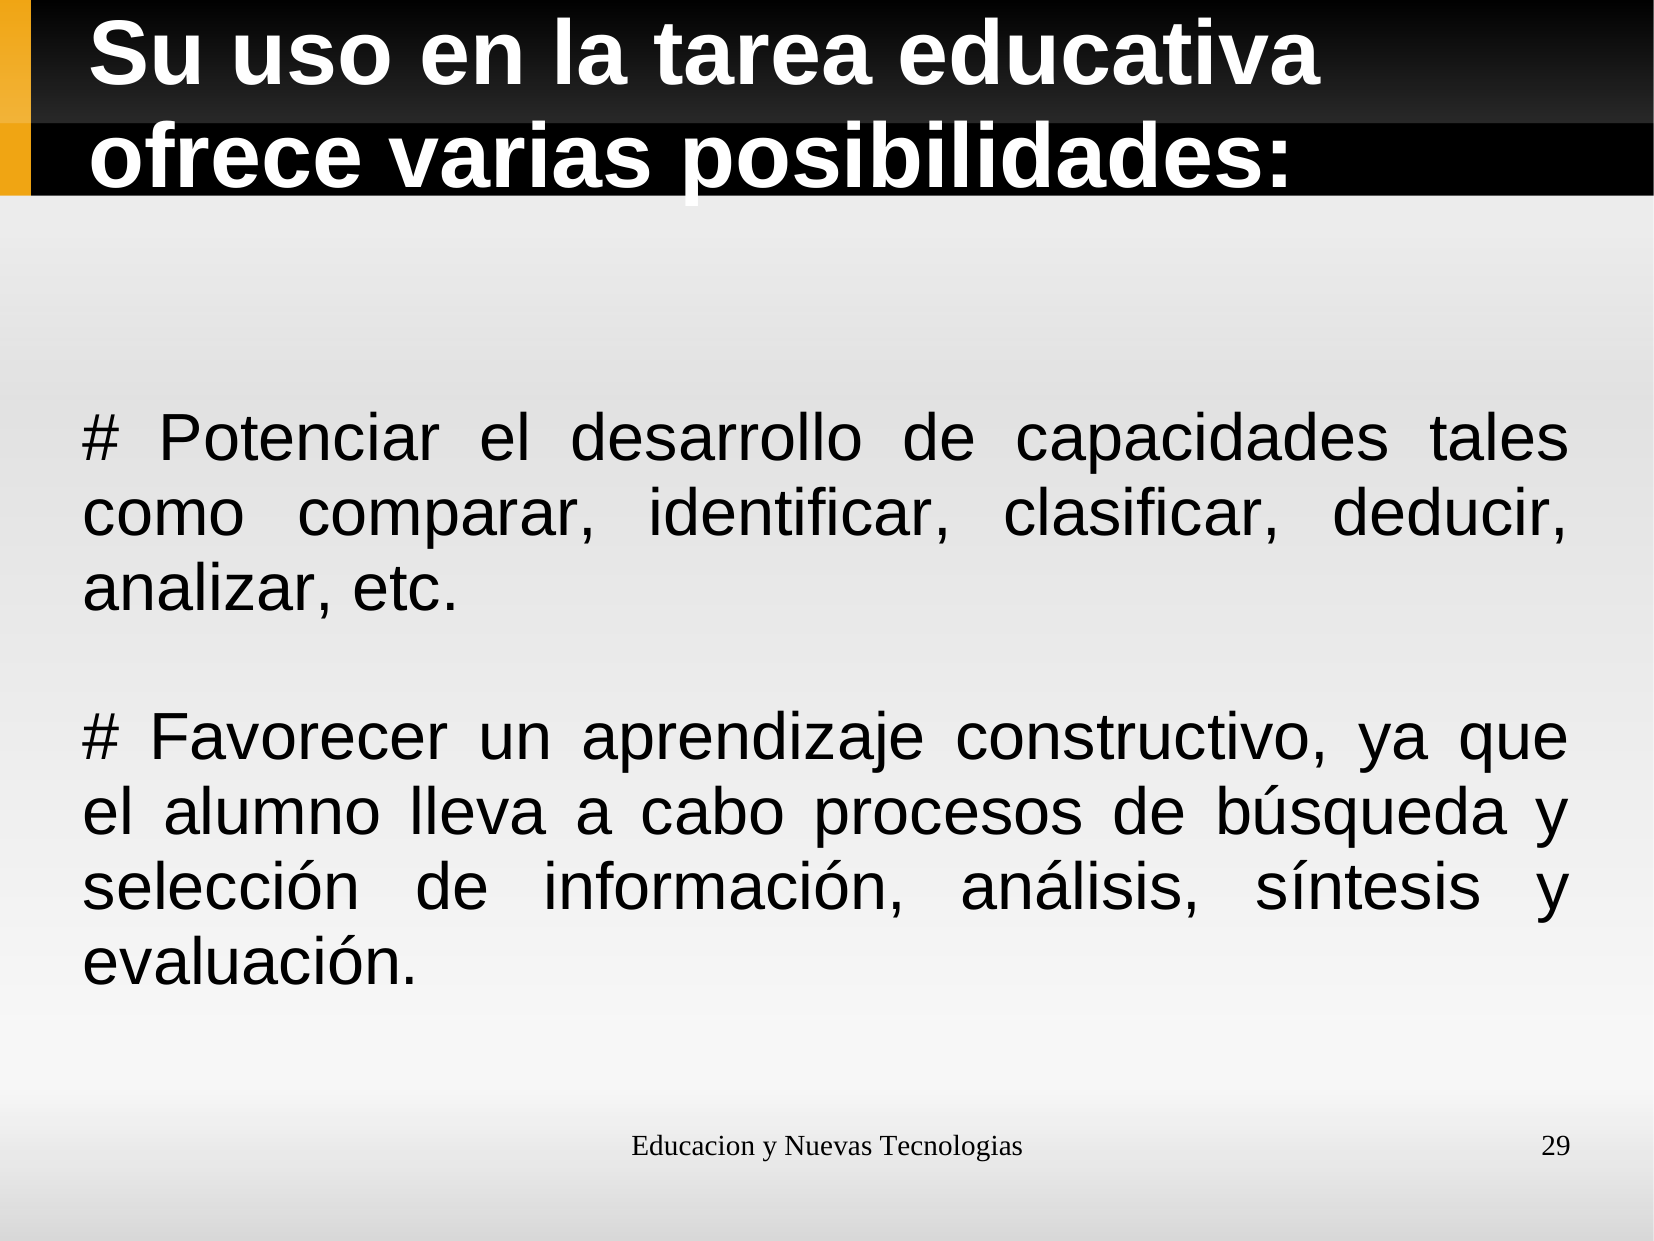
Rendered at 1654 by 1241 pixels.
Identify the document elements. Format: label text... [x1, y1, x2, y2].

subtitle # Potenciar el desarrollo de capacidades tales como comparar, identificar, clasificar, deducir, analizar, etc. # Favorecer un aprendizaje constructivo, ya que el alumno lleva a cabo procesos de búsqueda y selección de información, análisis, síntesis y evaluación. [82, 297, 1571, 1102]
picture [0, 0, 1654, 1241]
title Su uso en la tarea educativa ofrece varias posibilidades: [88, 1, 1577, 207]
